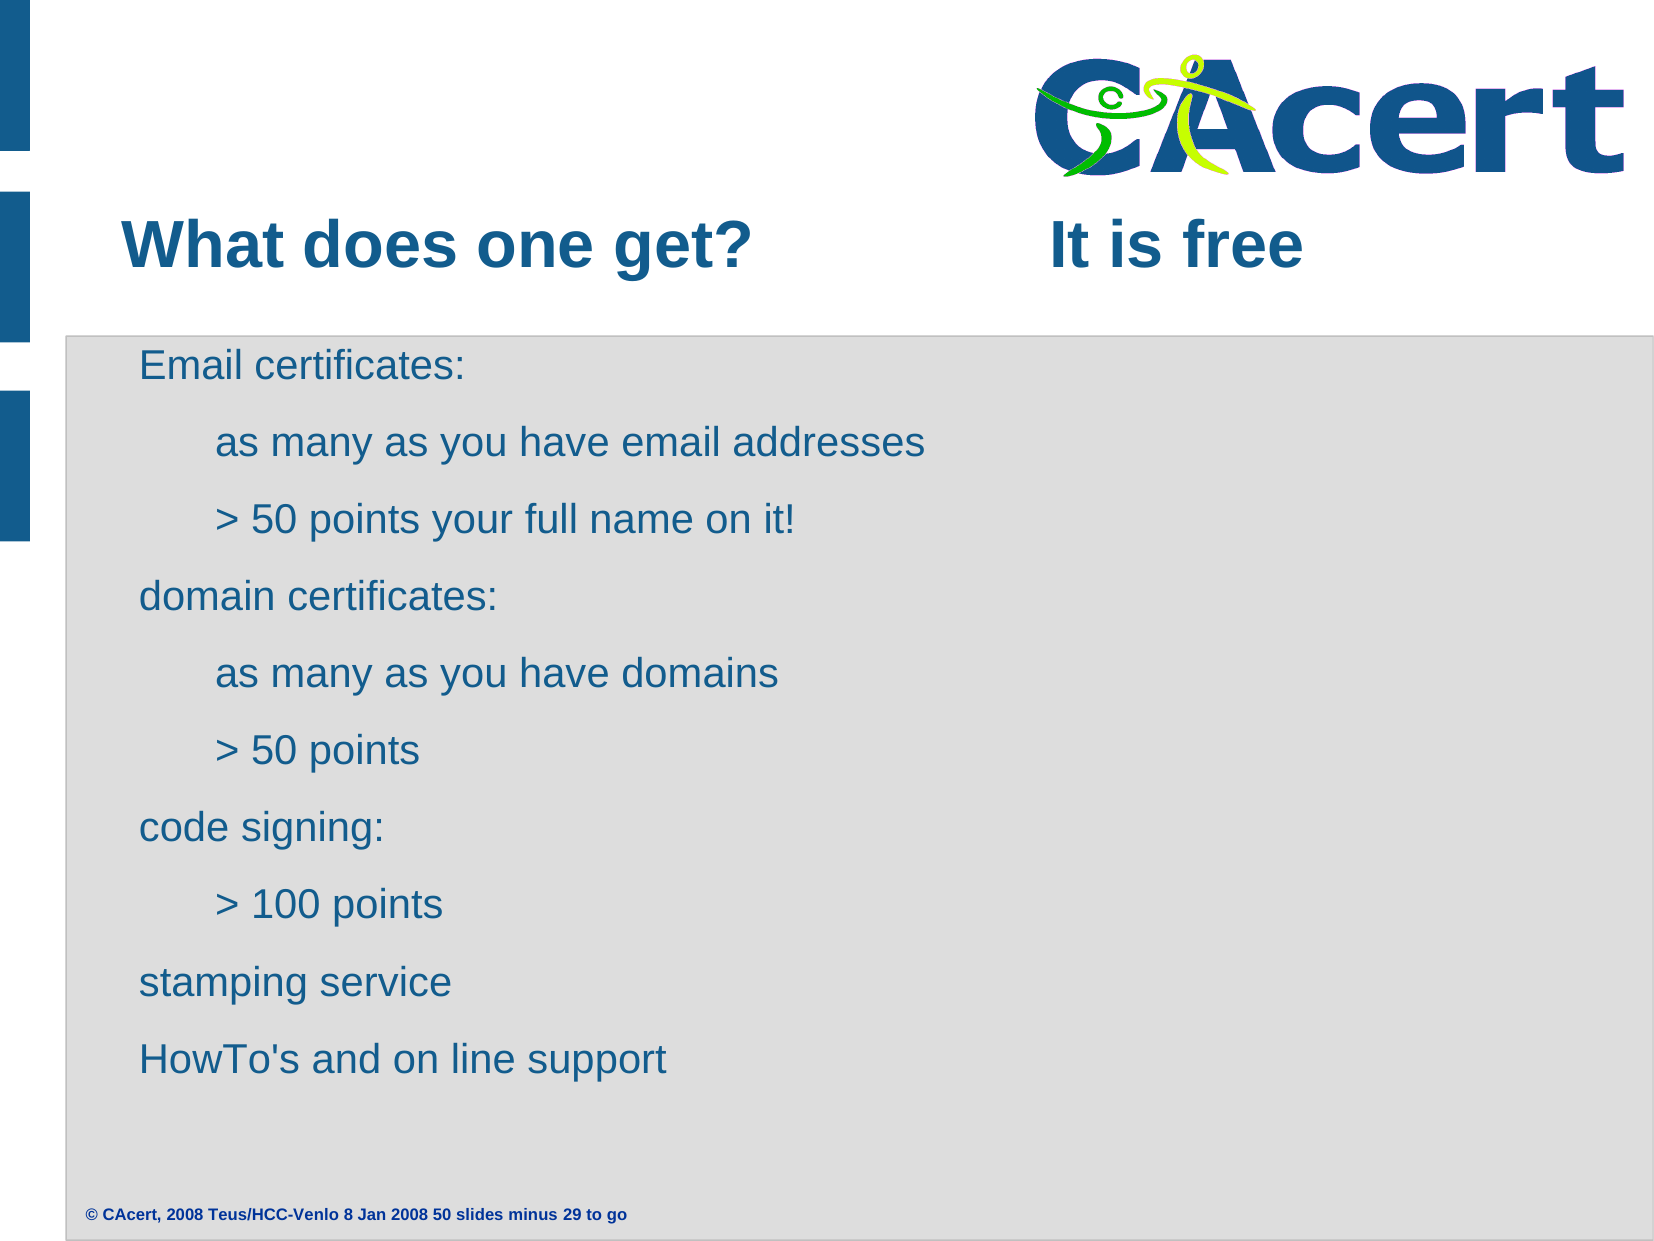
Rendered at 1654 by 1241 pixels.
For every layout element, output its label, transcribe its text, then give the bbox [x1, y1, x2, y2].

title What does one get? It is free [121, 177, 1533, 316]
picture [1033, 53, 1625, 178]
list Email certificates: as many as you have email addresses > 50 points your full name on it! domain certificates: as many as you have domains > 50 points code signing: > 100 points stamping service HowTo's and on line support [121, 344, 1595, 1238]
